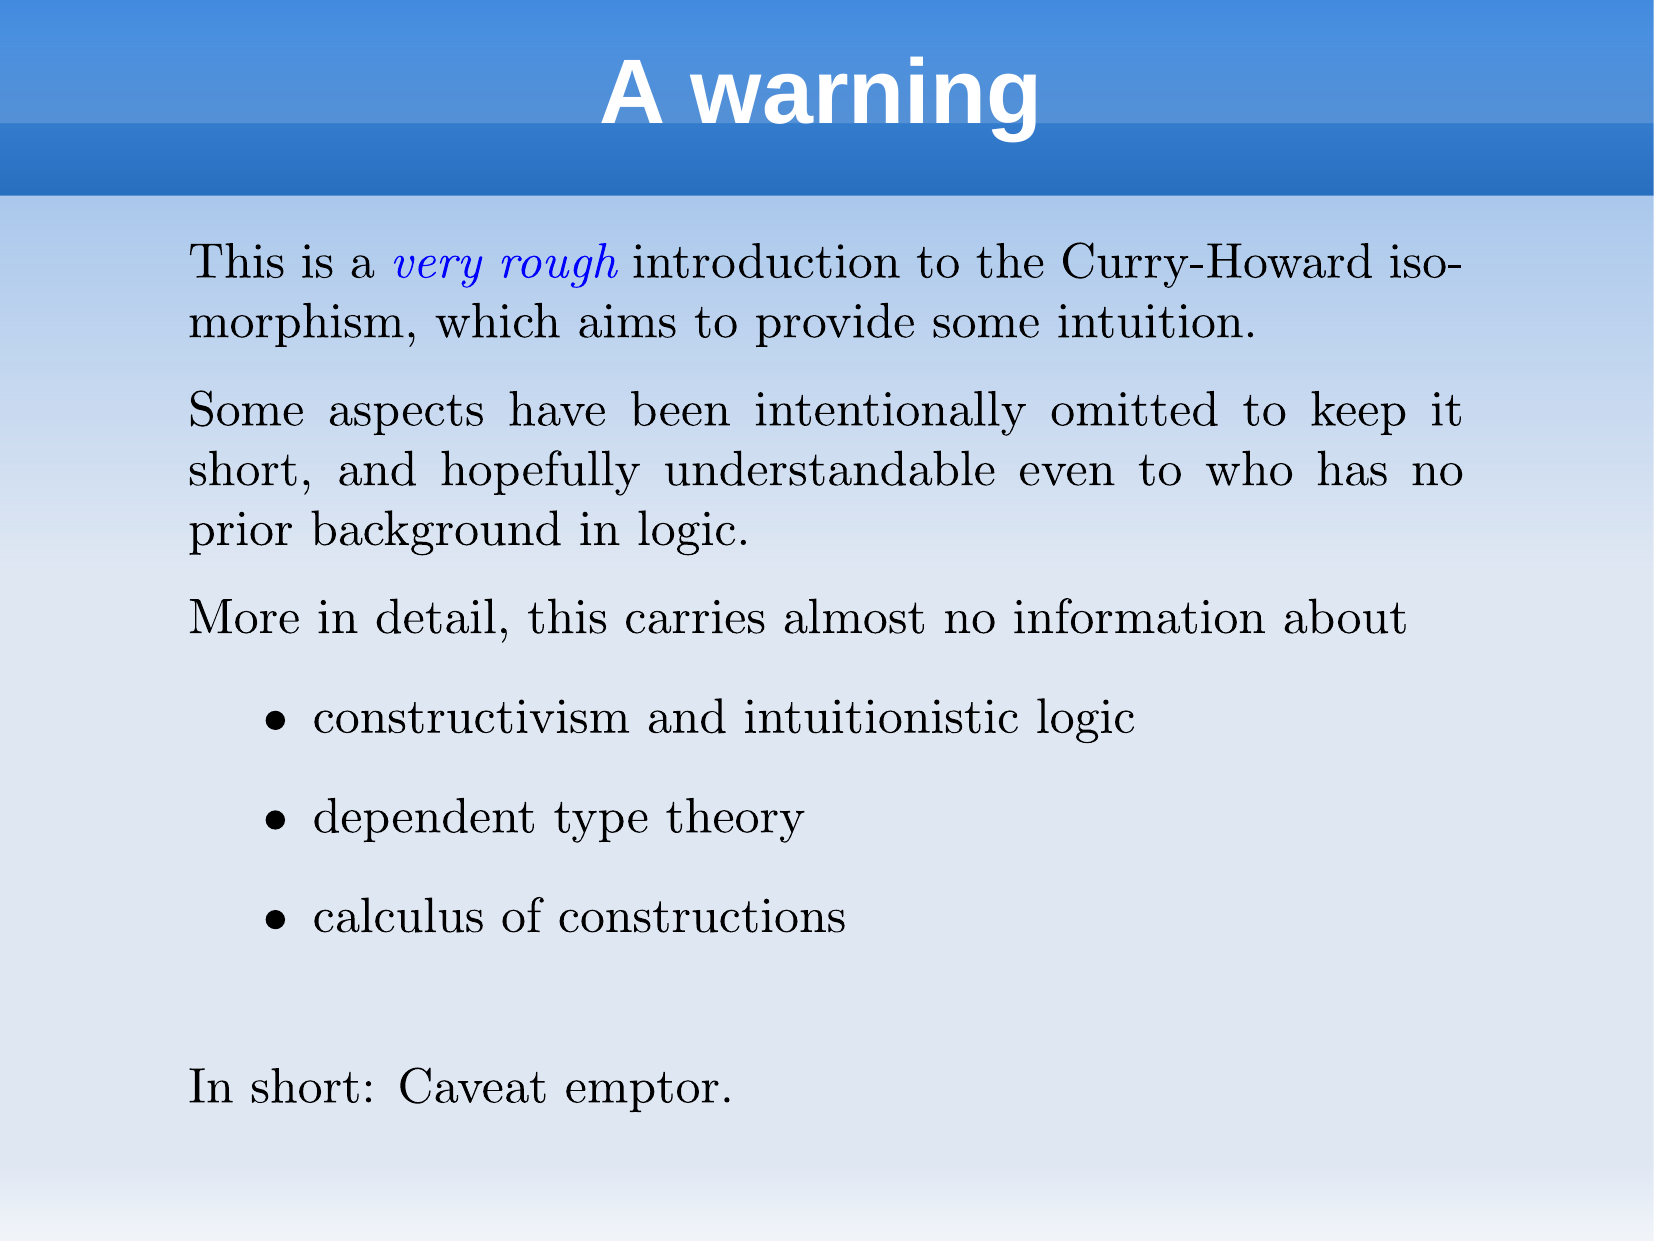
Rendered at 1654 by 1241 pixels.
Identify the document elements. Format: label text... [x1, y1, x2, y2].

title A warning [76, 0, 1565, 188]
picture [0, 0, 1654, 1241]
text_box [188, 242, 1464, 1113]
